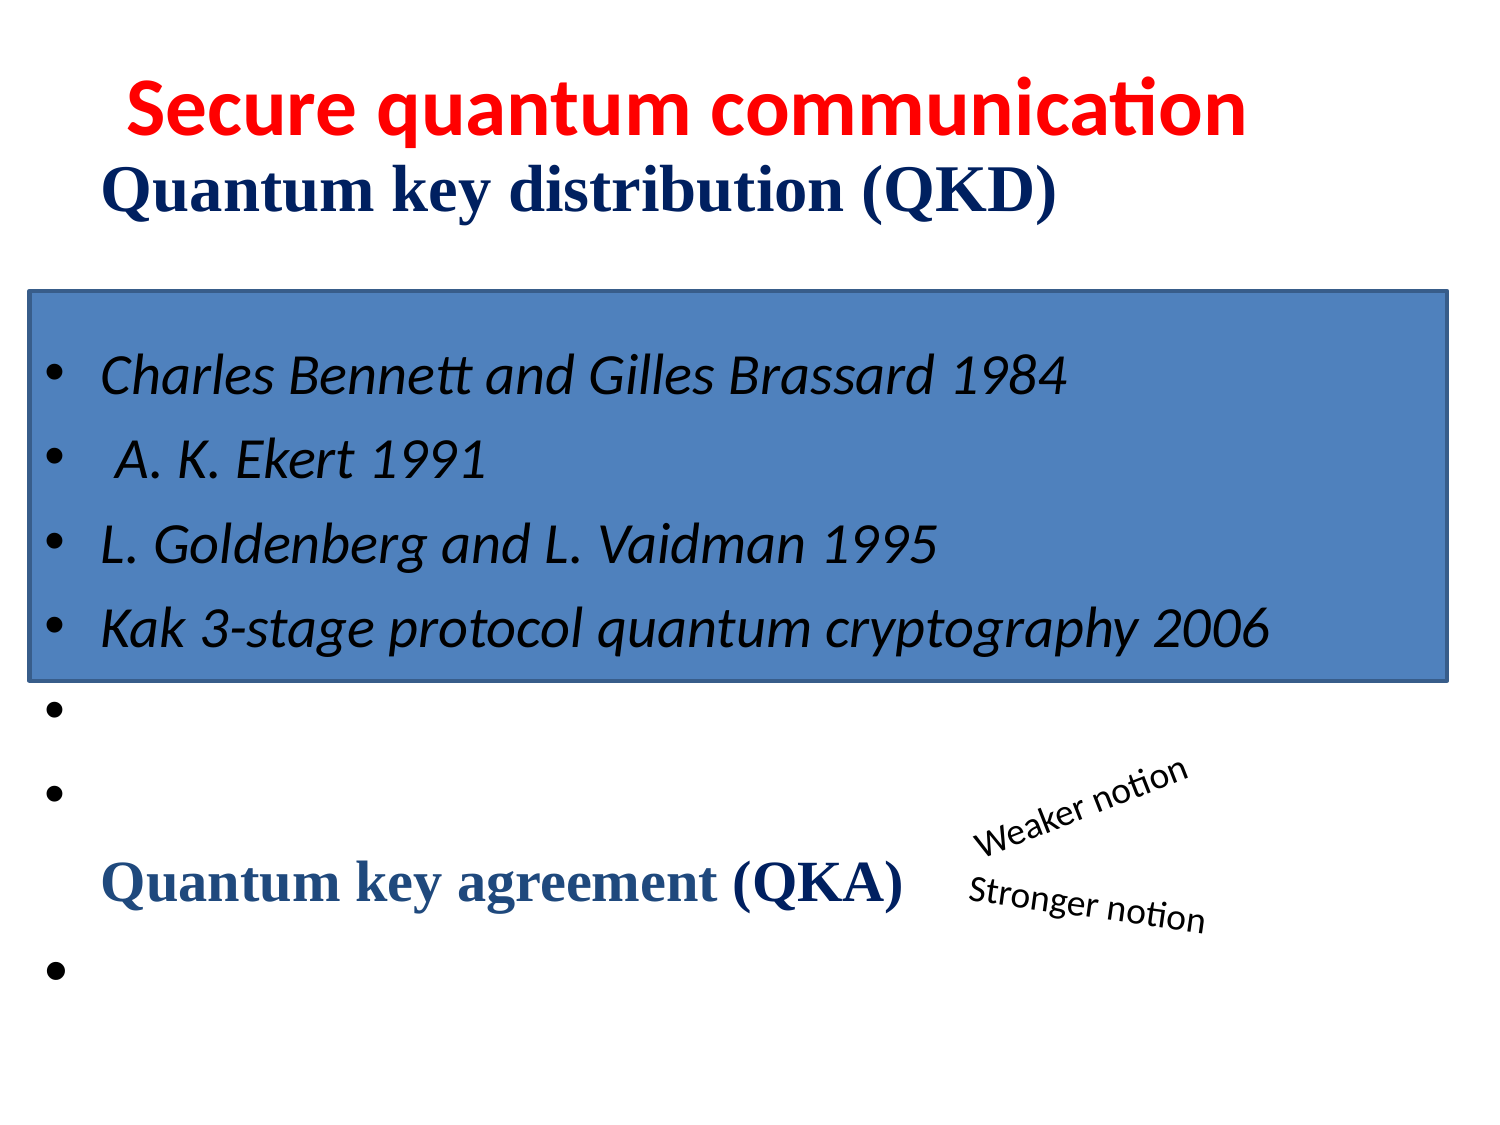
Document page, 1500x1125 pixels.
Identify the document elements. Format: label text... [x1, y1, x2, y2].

title Secure quantum communication [75, 45, 1300, 126]
text_box [1436, 291, 1447, 681]
list Quantum key distribution (QKD) Charles Bennett and Gilles Brassard 1984 A. K. Ekert 1991 L. Goldenberg and L. Vaidman 1995 Kak 3-stage protocol quantum cryptography 2006 Quantum key agreement (QKA) [29, 137, 1436, 1125]
text_box Stronger notion [950, 854, 1226, 952]
text_box Weaker notion [950, 725, 1221, 862]
